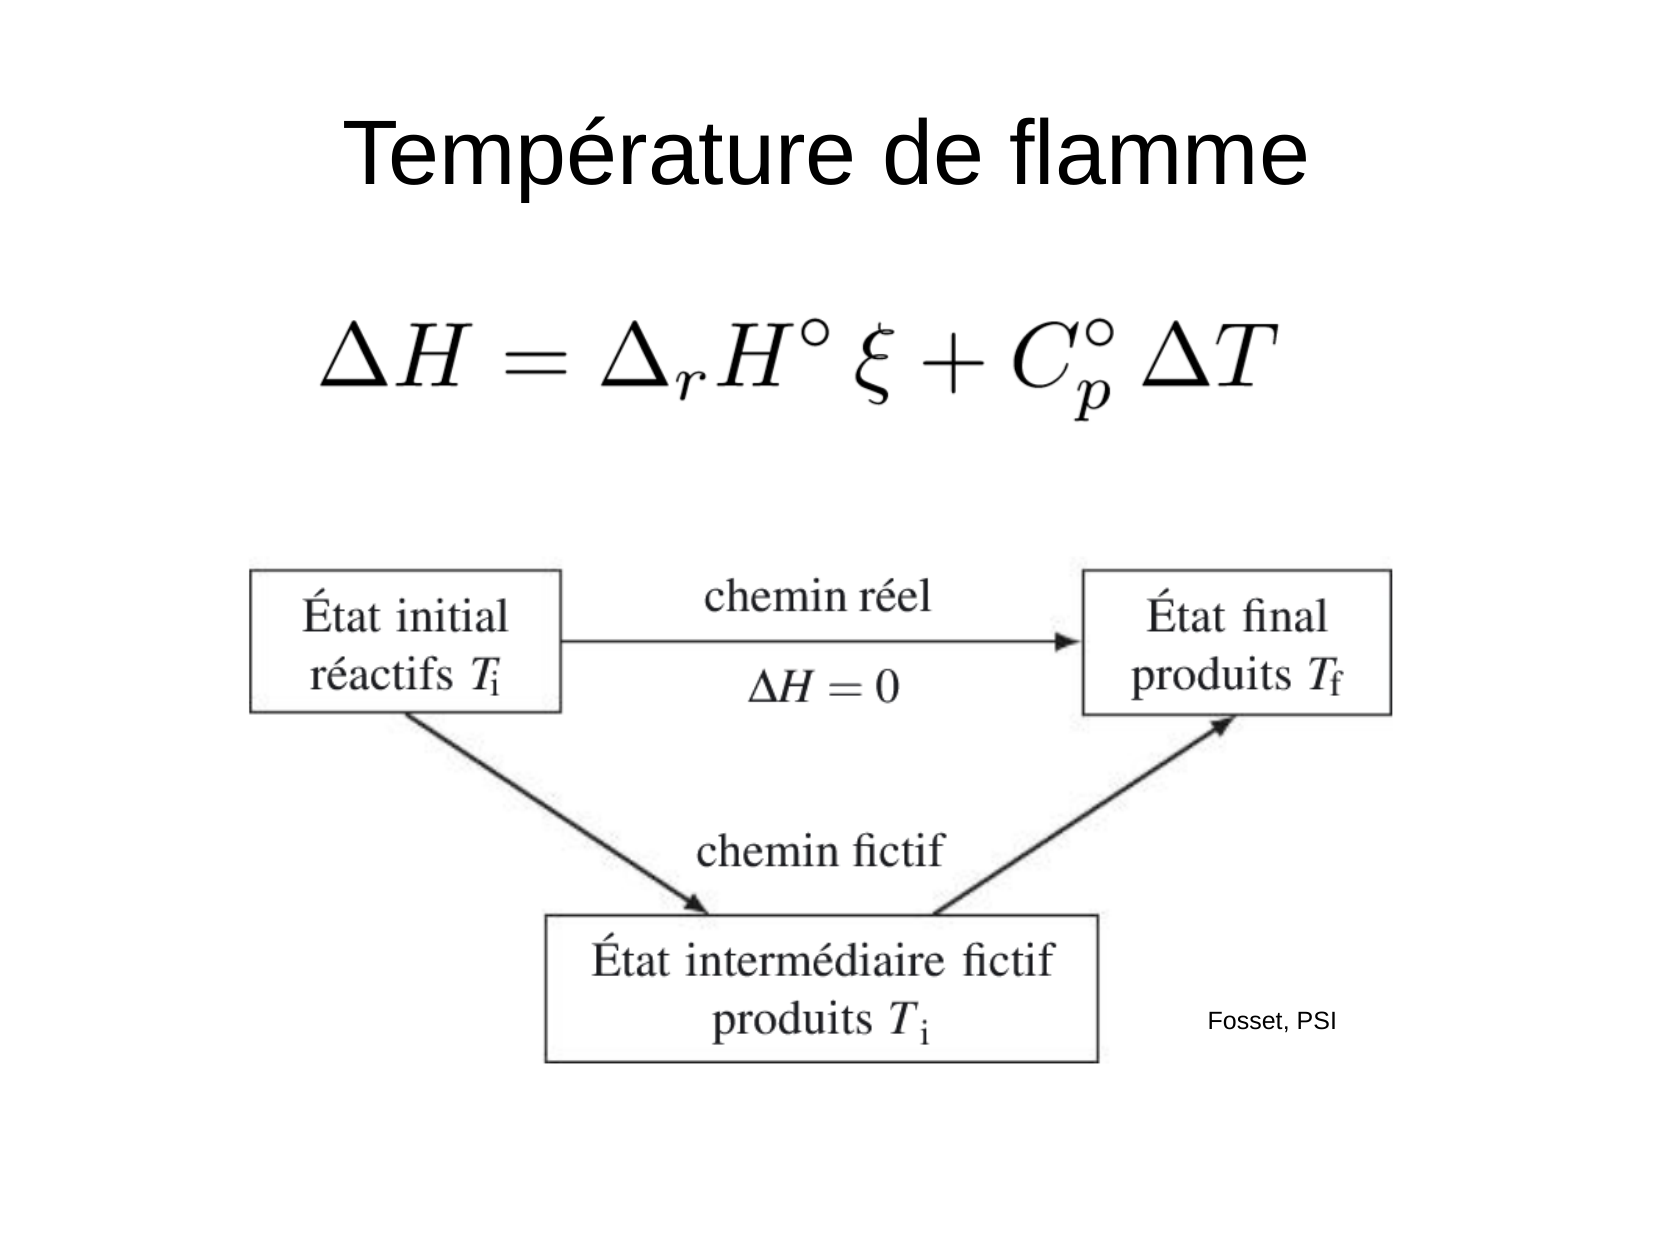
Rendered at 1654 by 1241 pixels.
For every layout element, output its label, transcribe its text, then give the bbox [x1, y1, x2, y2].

text_box Fosset, PSI [1192, 999, 1418, 1043]
picture [284, 294, 1312, 438]
title Température de flamme [82, 49, 1571, 257]
picture [212, 555, 1430, 1084]
